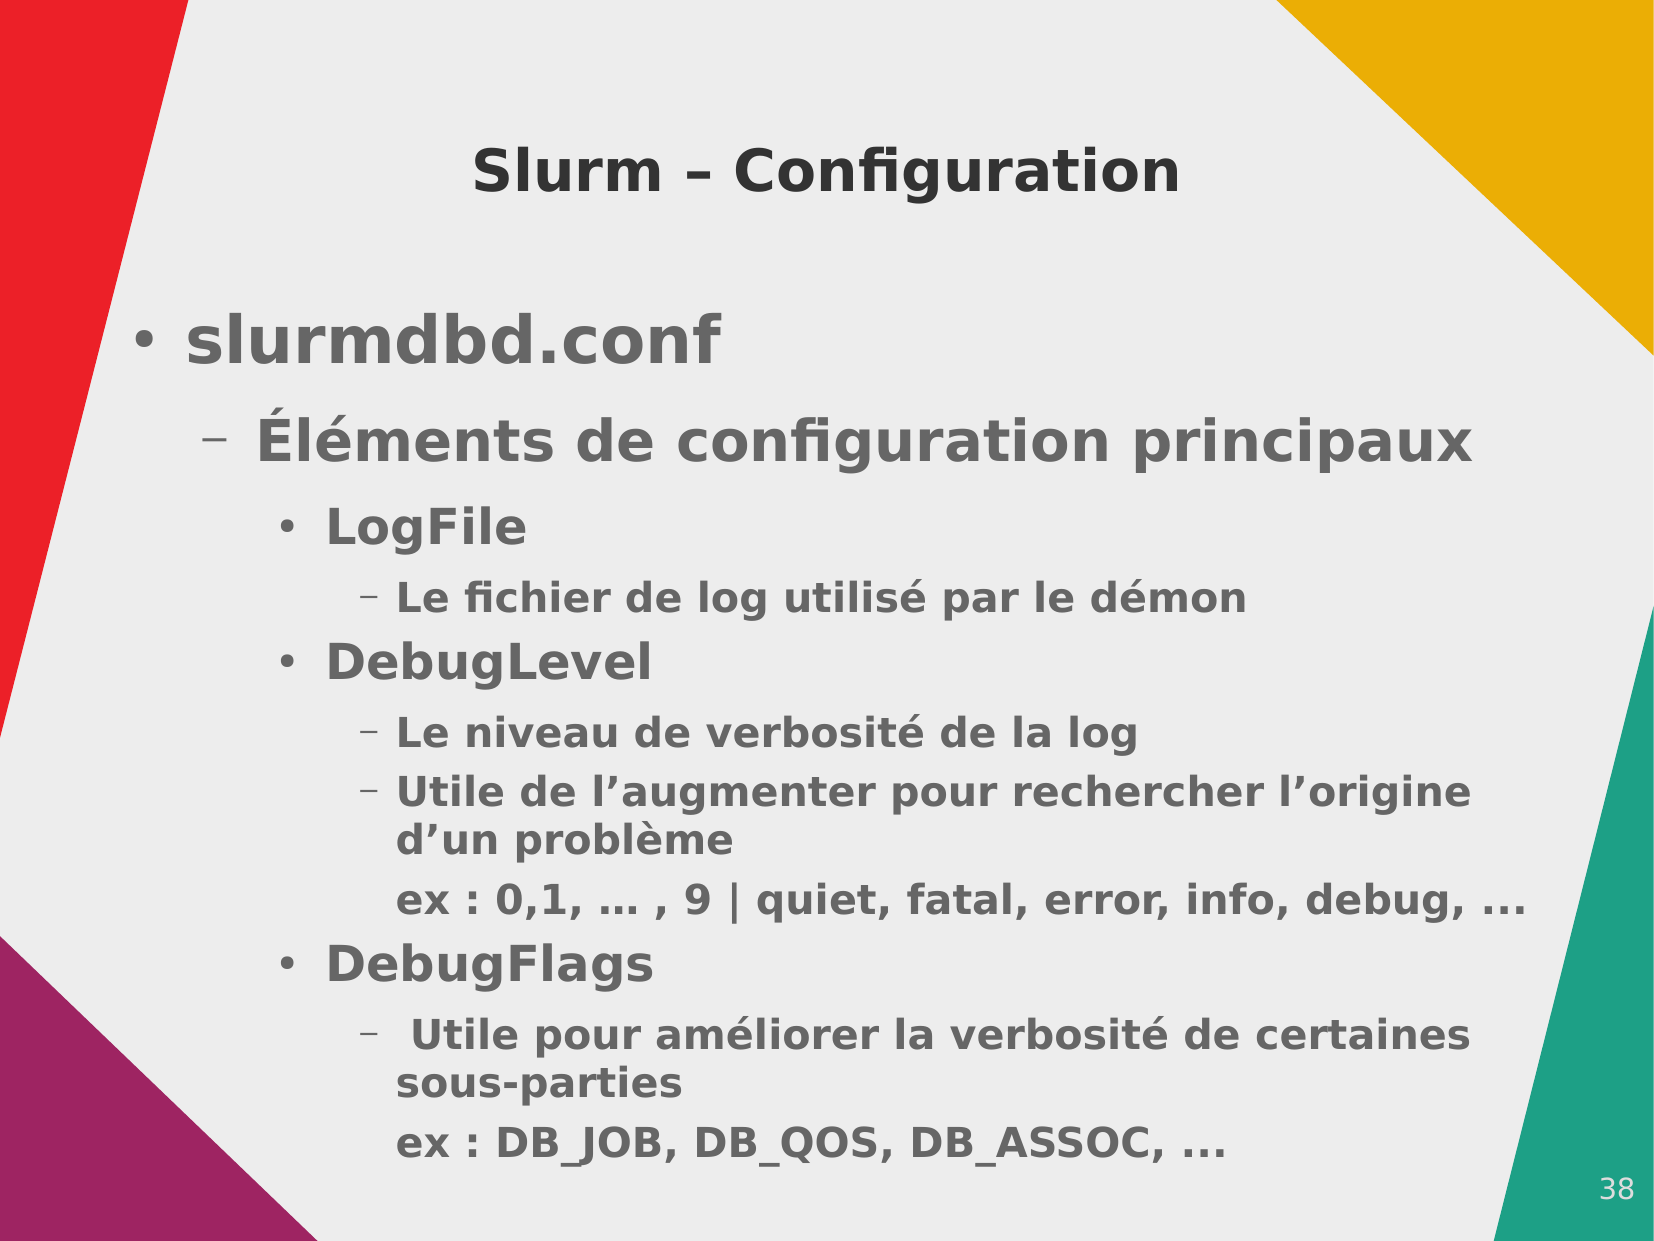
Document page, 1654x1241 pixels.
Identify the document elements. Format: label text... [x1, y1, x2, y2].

title Slurm – Configuration [114, 73, 1539, 271]
list slurmdbd.conf Éléments de configuration principaux LogFile Le fichier de log utilisé par le démon DebugLevel Le niveau de verbosité de la log Utile de l’augmenter pour rechercher l’origine d’un problème ex : 0,1, … , 9 | quiet, fatal, error, info, debug, ... DebugFlags Utile pour améliorer la verbosité de certaines sous-parties ex : DB_JOB, DB_QOS, DB_ASSOC, ... [114, 302, 1539, 1217]
